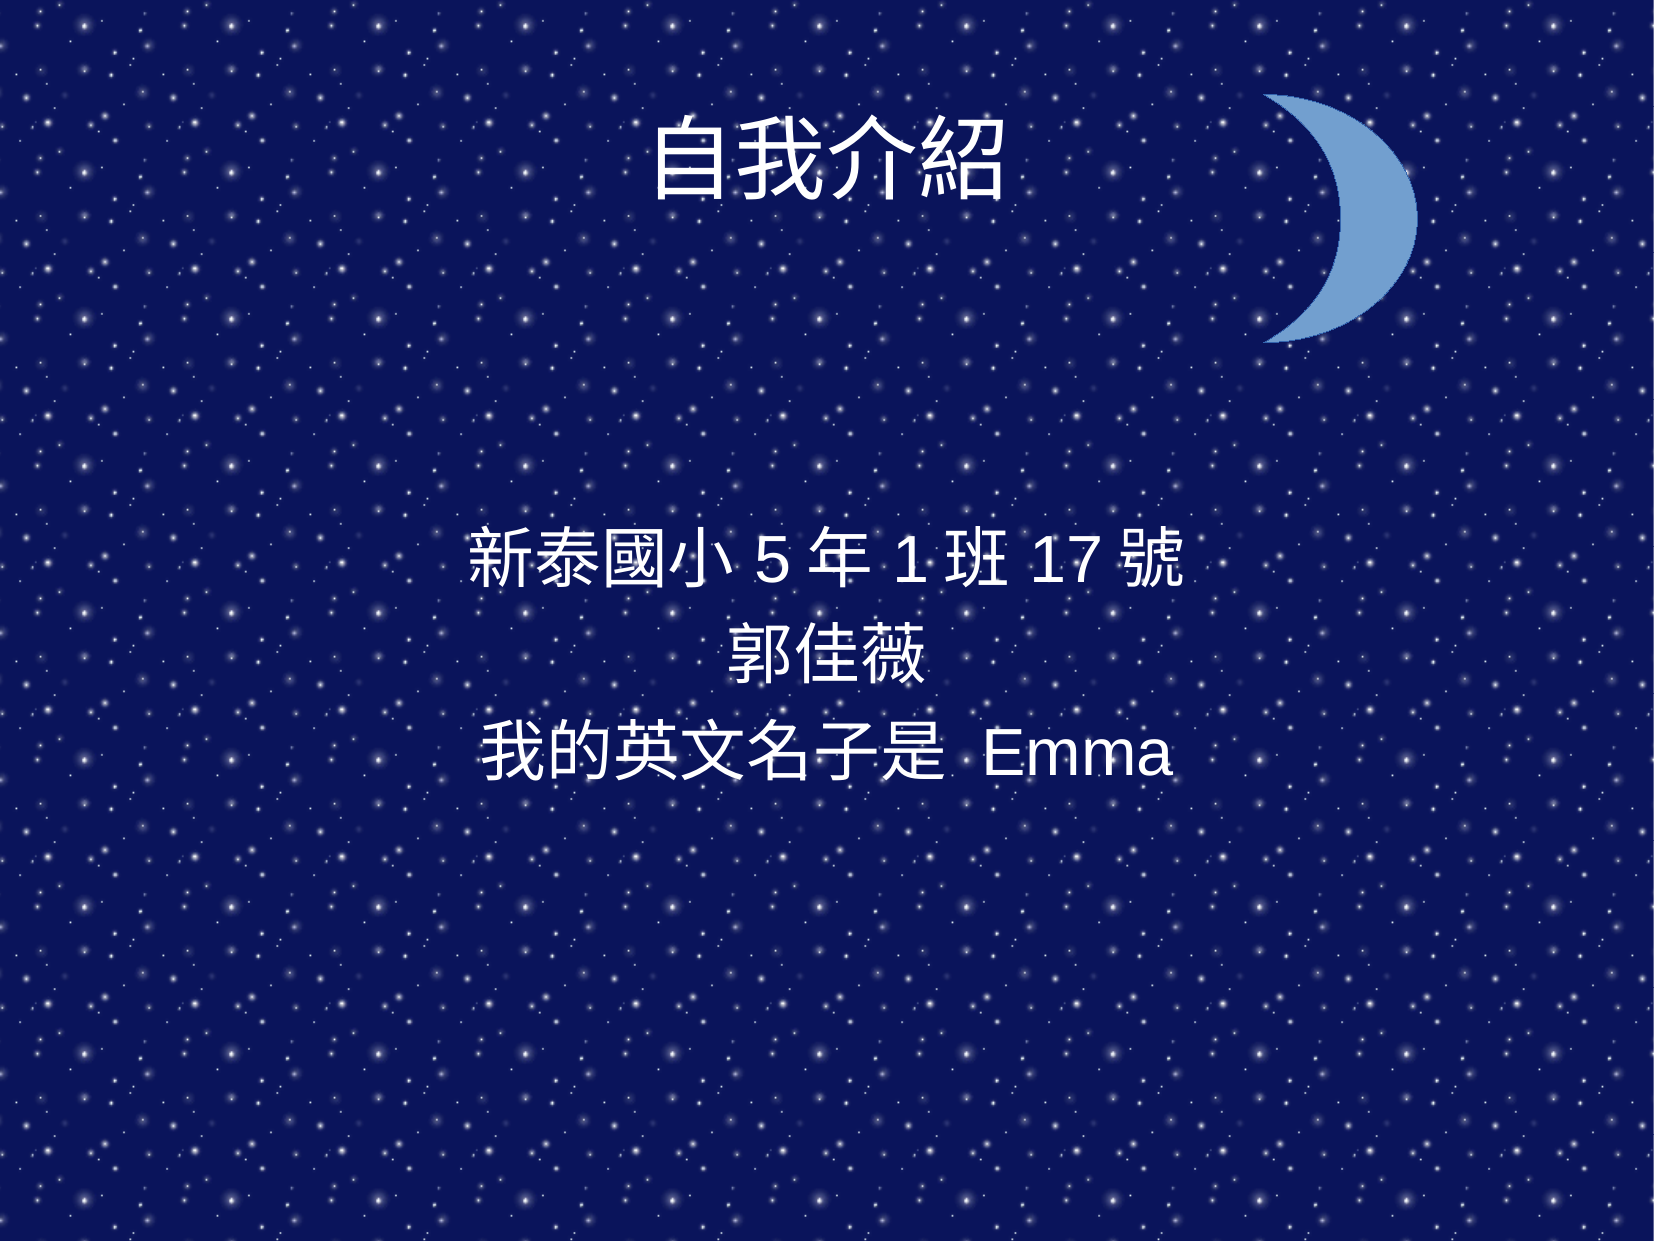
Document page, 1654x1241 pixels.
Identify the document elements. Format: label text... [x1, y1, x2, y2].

title 自我介紹 [82, 49, 1571, 257]
picture [0, 0, 1654, 1241]
text_box [1263, 94, 1418, 343]
subtitle 新泰國小5年1班17號 郭佳薇 我的英文名子是 Emma [82, 290, 1571, 1010]
